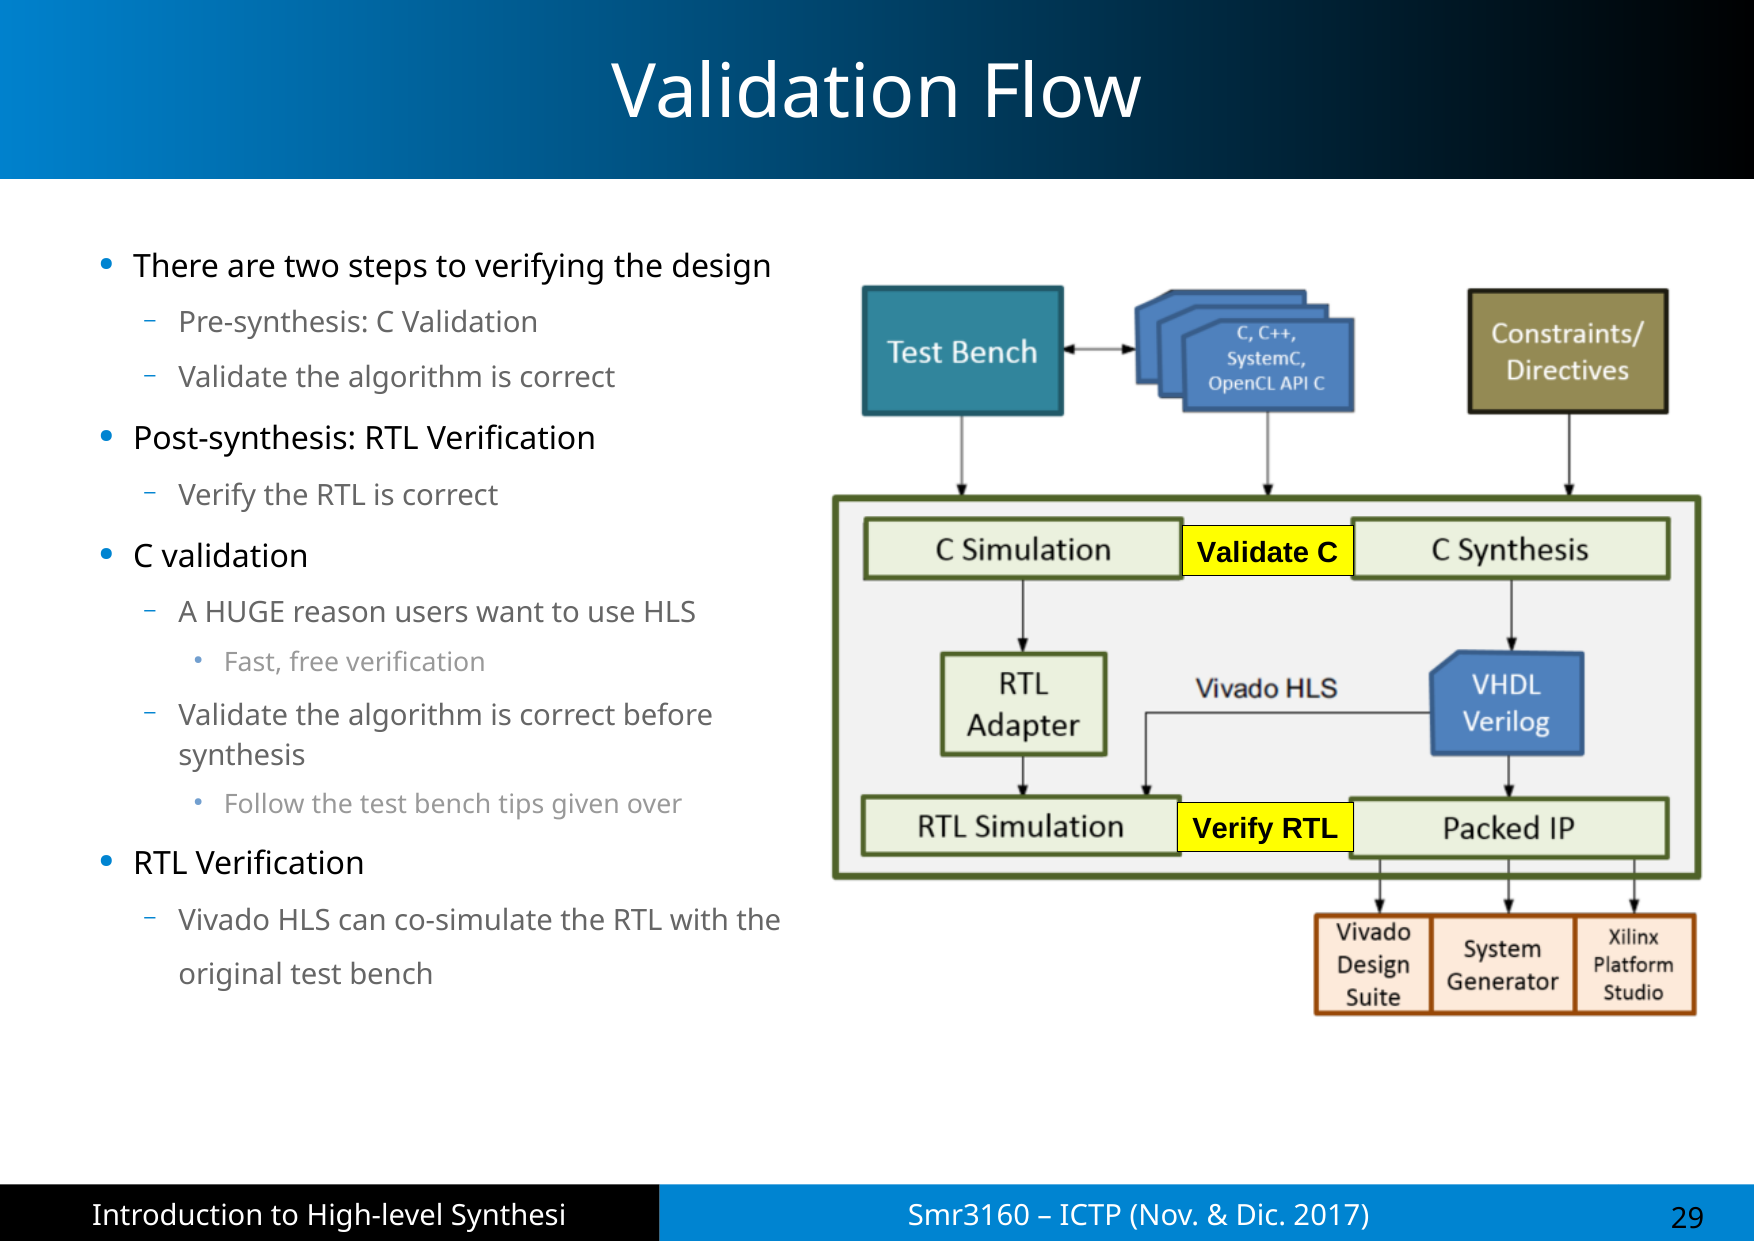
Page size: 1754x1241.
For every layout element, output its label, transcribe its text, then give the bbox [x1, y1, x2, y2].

list There are two steps to verifying the design Pre-synthesis: C Validation Validate the algorithm is correct Post-synthesis: RTL Verification Verify the RTL is correct C validation A HUGE reason users want to use HLS Fast, free verification Validate the algorithm is correct before synthesis Follow the test bench tips given over RTL Verification Vivado HLS can co-simulate the RTL with the original test bench [87, 242, 797, 1010]
title Validation Flow [87, 37, 1667, 139]
text_box Validate C [1182, 525, 1354, 576]
picture [827, 279, 1704, 1021]
text_box Verify RTL [1177, 802, 1354, 852]
